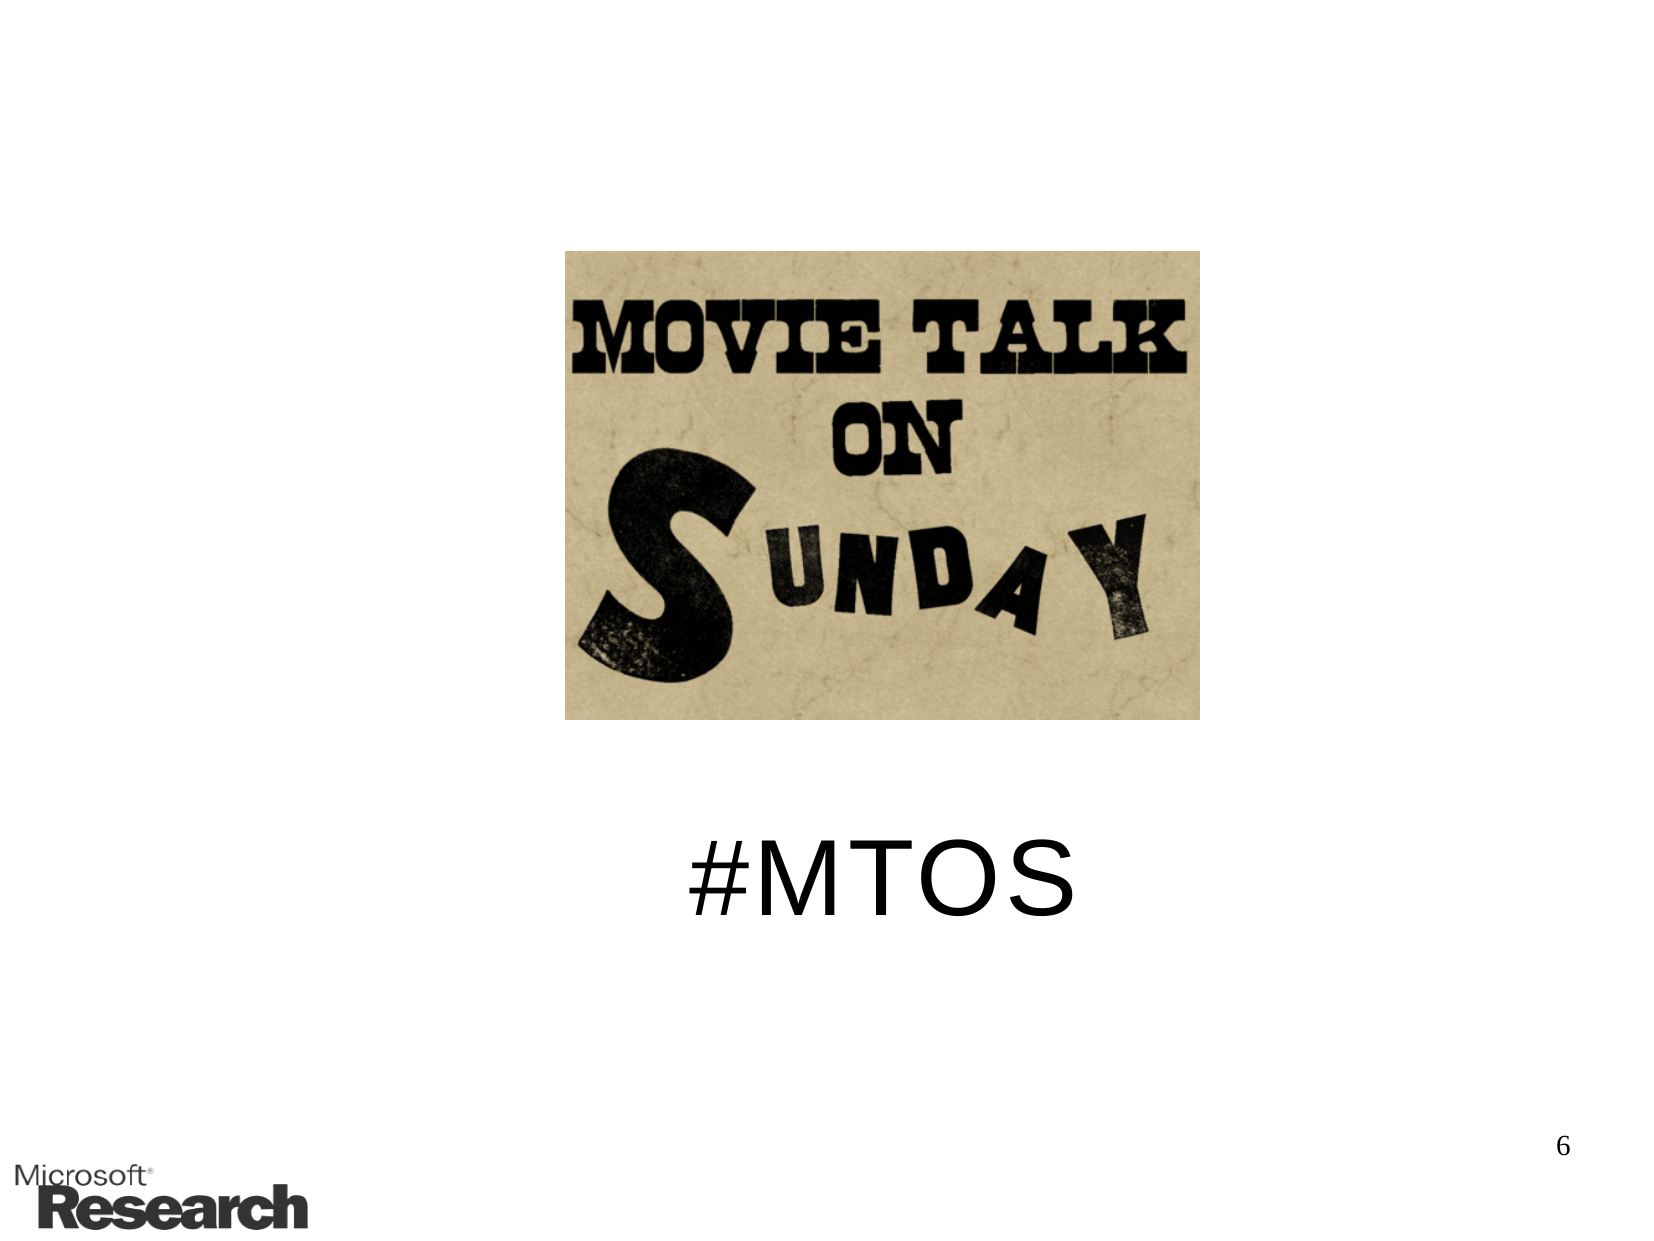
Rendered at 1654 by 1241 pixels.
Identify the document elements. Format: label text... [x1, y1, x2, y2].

picture [565, 251, 1200, 720]
picture [5, 1148, 322, 1241]
text_box #MTOS [674, 809, 1095, 946]
